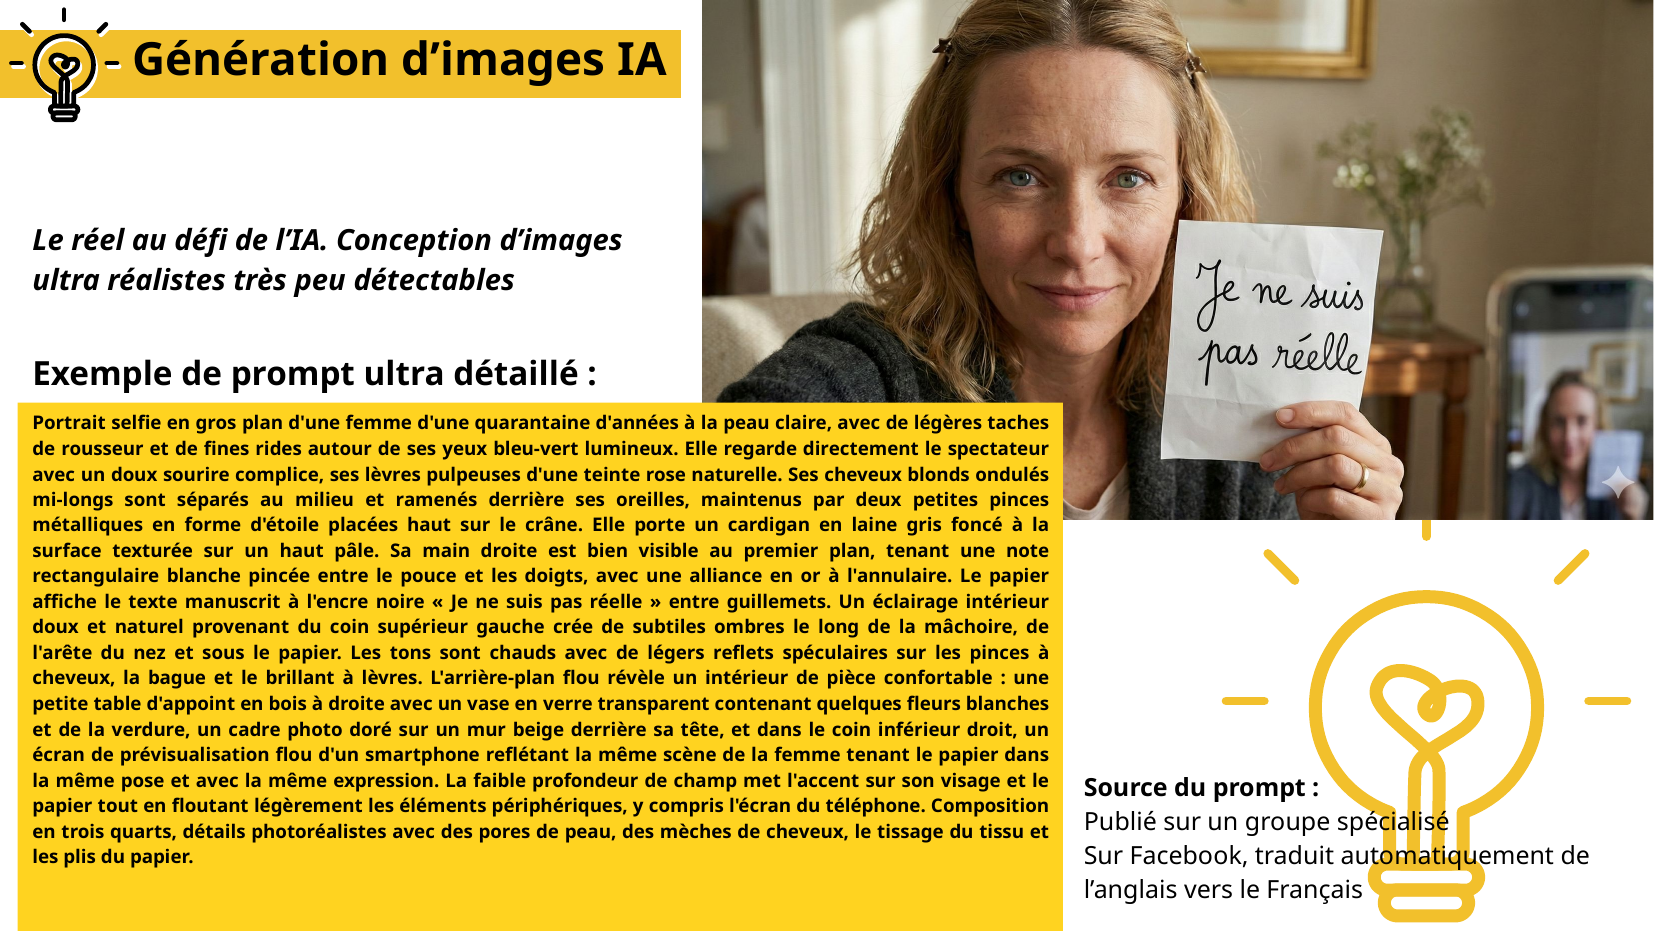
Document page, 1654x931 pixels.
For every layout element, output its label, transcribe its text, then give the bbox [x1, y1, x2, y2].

text_box Le réel au défi de l’IA. Conception d’images ultra réalistes très peu détectables Exemple de prompt ultra détaillé : [17, 212, 697, 402]
text_box Source du prompt : Publié sur un groupe spécialisé Sur Facebook, traduit automatiquement de l’anglais vers le Français [1068, 762, 1625, 931]
subtitle Génération d’images IA [132, 17, 677, 97]
picture [702, 0, 1654, 520]
text_box Portrait selfie en gros plan d'une femme d'une quarantaine d'années à la peau claire, avec de légères taches de rousseur et de fines rides autour de ses yeux bleu-vert lumineux. Elle regarde directement le spectateur avec un doux sourire complice, ses lèvres pulpeuses d'une teinte rose naturelle. Ses cheveux blonds ondulés mi-longs sont séparés au milieu et ramenés derrière ses oreilles, maintenus par deux petites pinces métalliques en forme d'étoile placées haut sur le crâne. Elle porte un cardigan en laine gris foncé à la surface texturée sur un haut pâle. Sa main droite est bien visible au premier plan, tenant une note rectangulaire blanche pincée entre le pouce et les doigts, avec une alliance en or à l'annulaire. Le papier affiche le texte manuscrit à l'encre noire « Je ne suis pas réelle » entre guillemets. Un éclairage intérieur doux et naturel provenant du coin supérieur gauche crée de subtiles ombres le long de la mâchoire, de l'arête du nez et sous le papier. Les tons sont chauds avec de légers reflets spéculaires sur les pinces à cheveux, la bague et le brillant à lèvres. L'arrière-plan flou révèle un intérieur de pièce confortable : une petite table d'appoint en bois à droite avec un vase en verre transparent contenant quelques fleurs blanches et de la verdure, un cadre photo doré sur un mur beige derrière sa tête, et dans le coin inférieur droit, un écran de prévisualisation flou d'un smartphone reflétant la même scène de la femme tenant le papier dans la même pose et avec la même expression. La faible profondeur de champ met l'accent sur son visage et le papier tout en floutant légèrement les éléments périphériques, y compris l'écran du téléphone. Composition en trois quarts, détails photoréalistes avec des pores de peau, des mèches de cheveux, le tissage du tissu et les plis du papier. [17, 402, 1063, 931]
